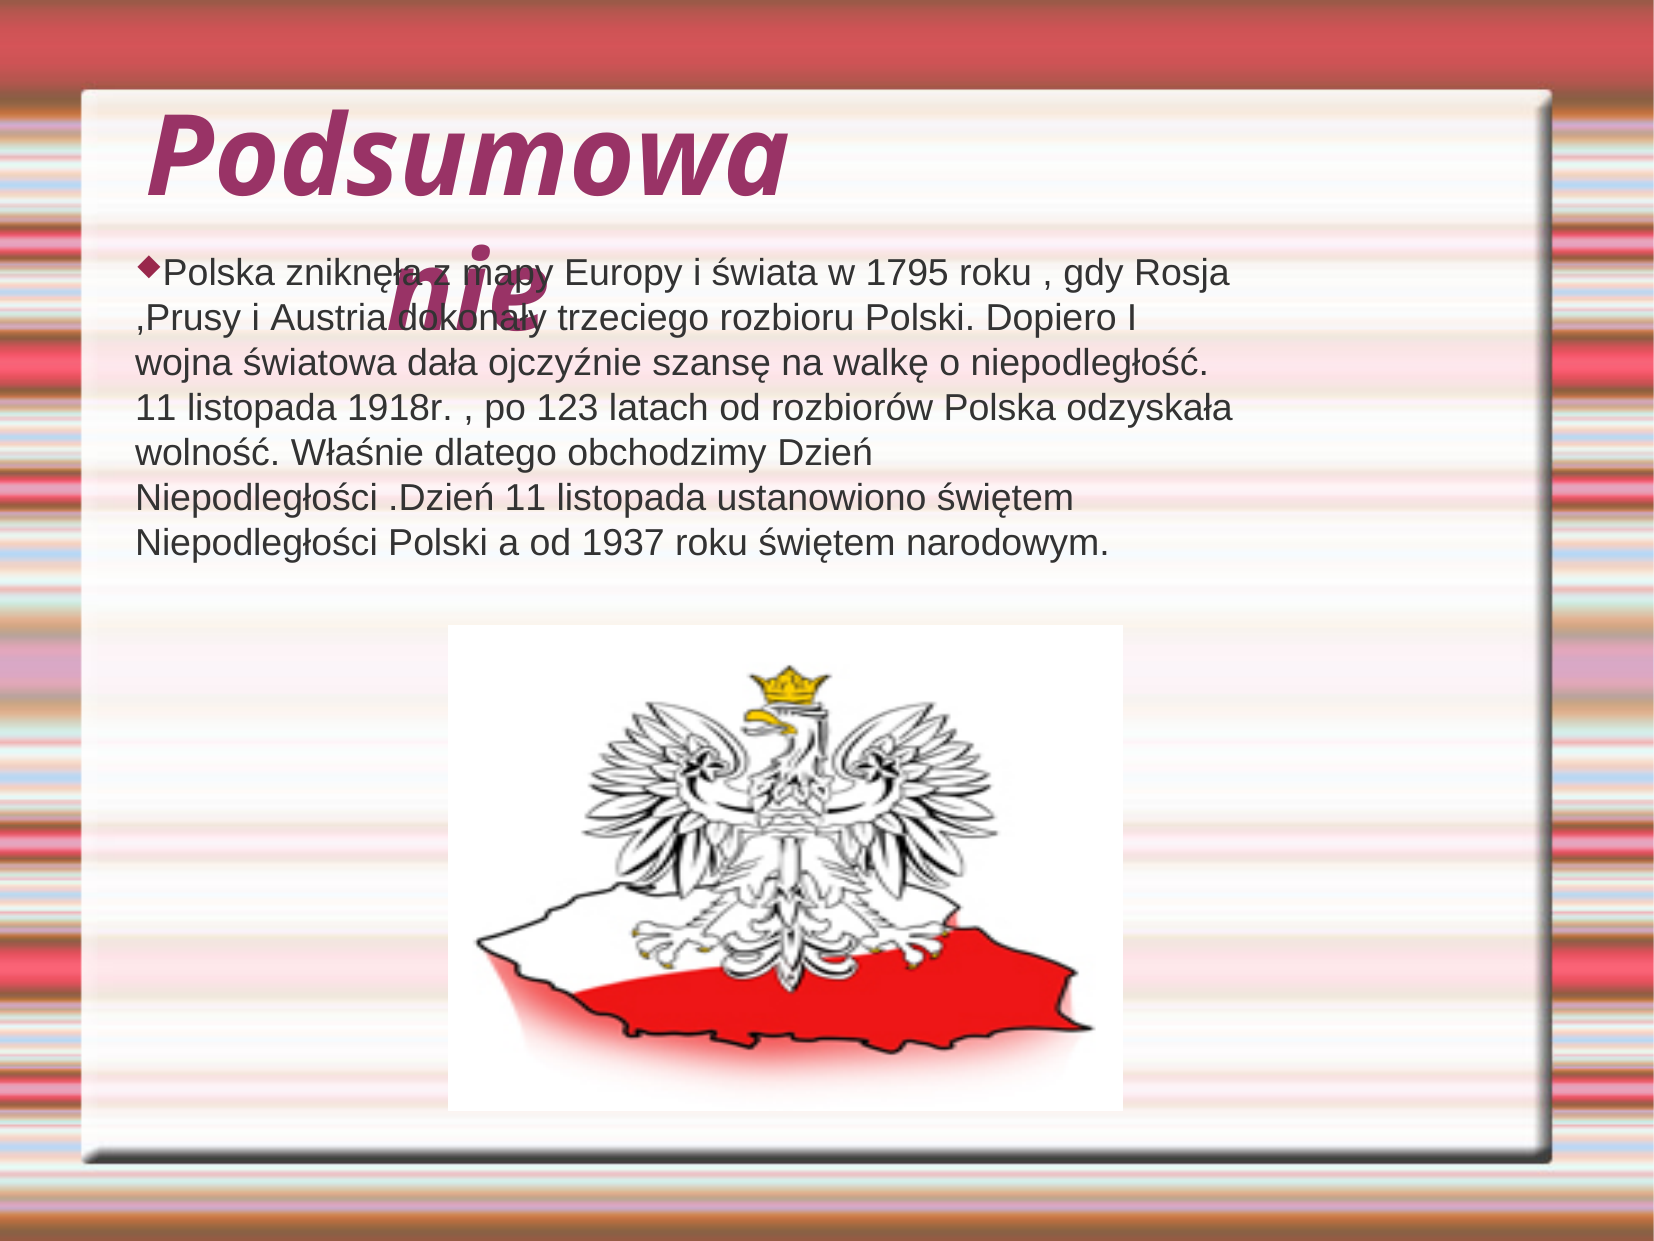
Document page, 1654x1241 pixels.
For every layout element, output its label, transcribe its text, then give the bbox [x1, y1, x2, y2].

list Polska zniknęła z mapy Europy i świata w 1795 roku , gdy Rosja ,Prusy i Austria dokonały trzeciego rozbioru Polski. Dopiero I wojna światowa dała ojczyźnie szansę na walkę o niepodległość. 11 listopada 1918r. , po 123 latach od rozbiorów Polska odzyskała wolność. Właśnie dlatego obchodzimy Dzień Niepodległości .Dzień 11 listopada ustanowiono świętem Niepodległości Polski a od 1937 roku świętem narodowym. [134, 248, 1241, 1133]
picture [448, 625, 1123, 1111]
title Podsumowanie [121, 82, 815, 221]
